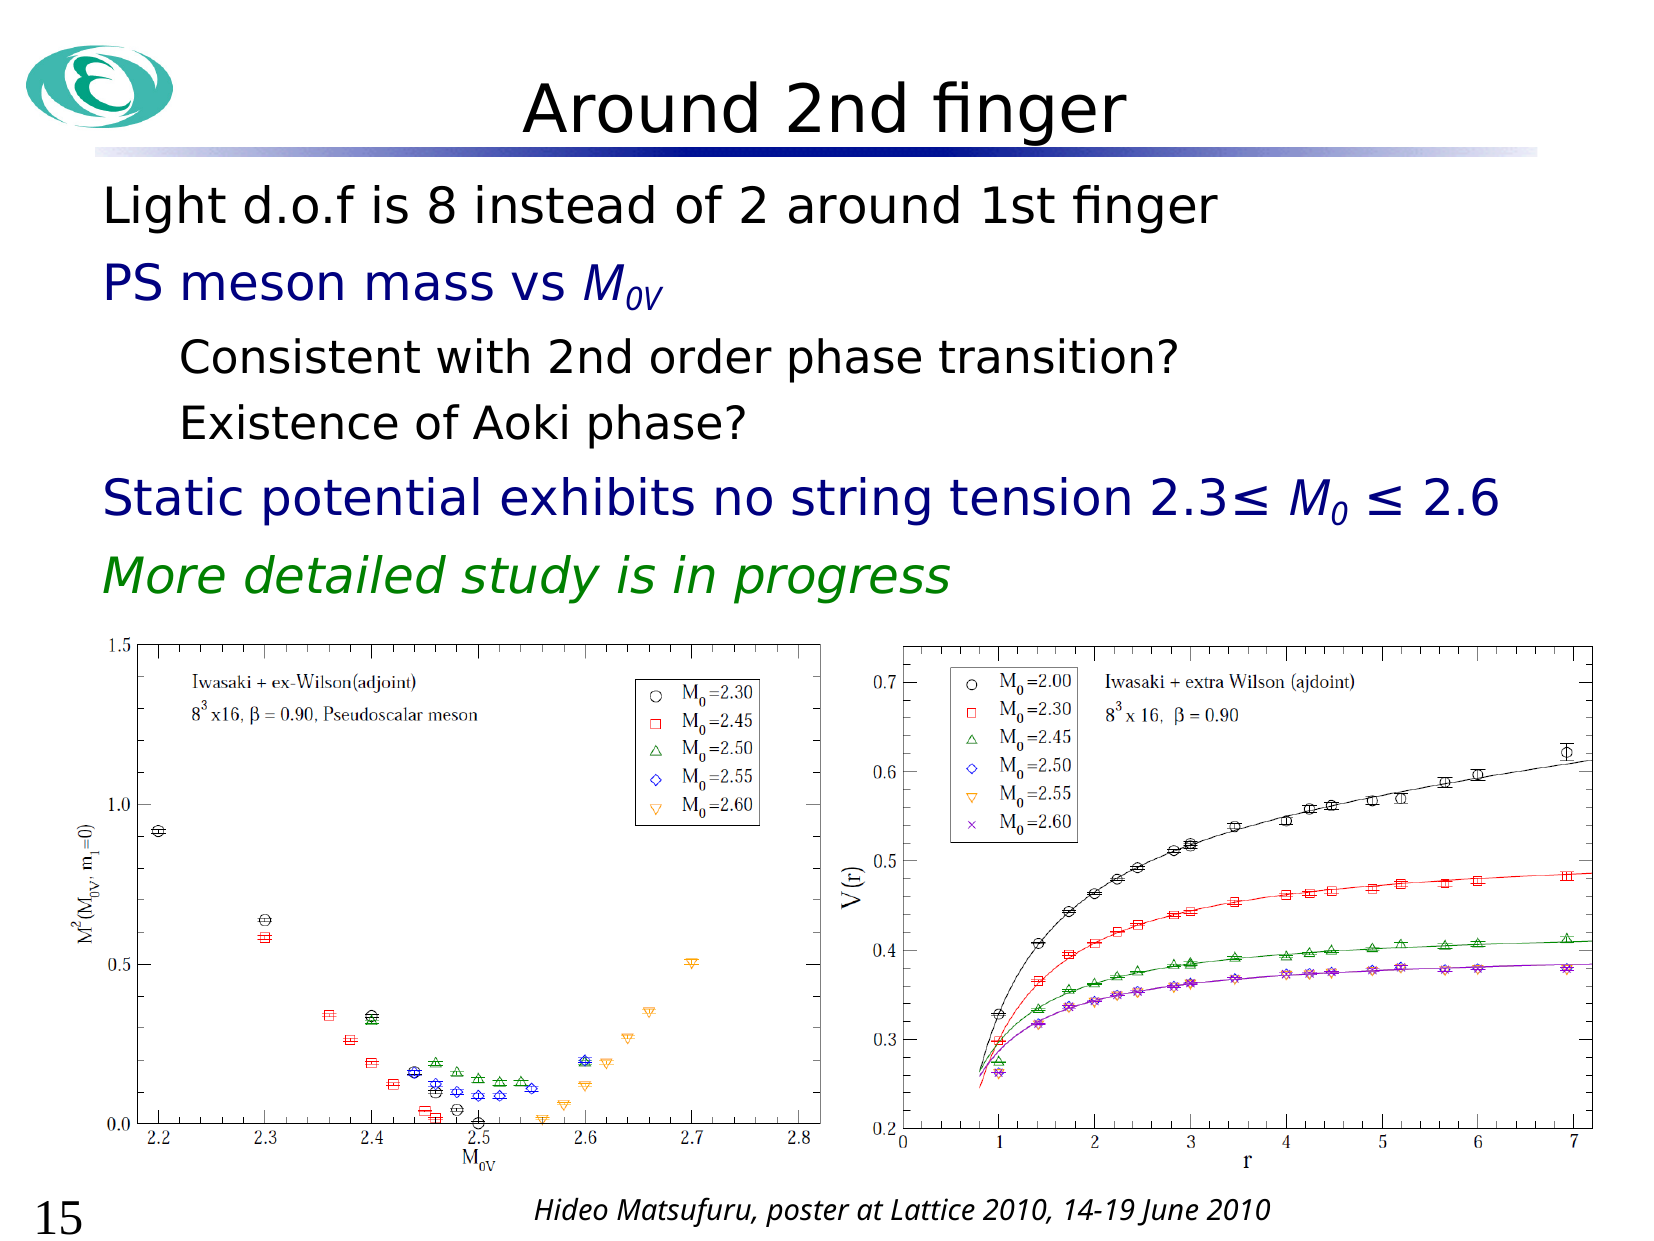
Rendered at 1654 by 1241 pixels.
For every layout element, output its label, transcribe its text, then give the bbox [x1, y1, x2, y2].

picture [20, 37, 179, 136]
title Around 2nd finger [201, 56, 1450, 163]
list Light d.o.f is 8 instead of 2 around 1st finger PS meson mass vs M0V Consistent with 2nd order phase transition? Existence of Aoki phase? Static potential exhibits no string tension 2.3≤ M0 ≤ 2.6 More detailed study is in progress [84, 176, 1633, 1087]
picture [66, 633, 1598, 1174]
picture [1450, 147, 1538, 157]
picture [95, 147, 201, 157]
